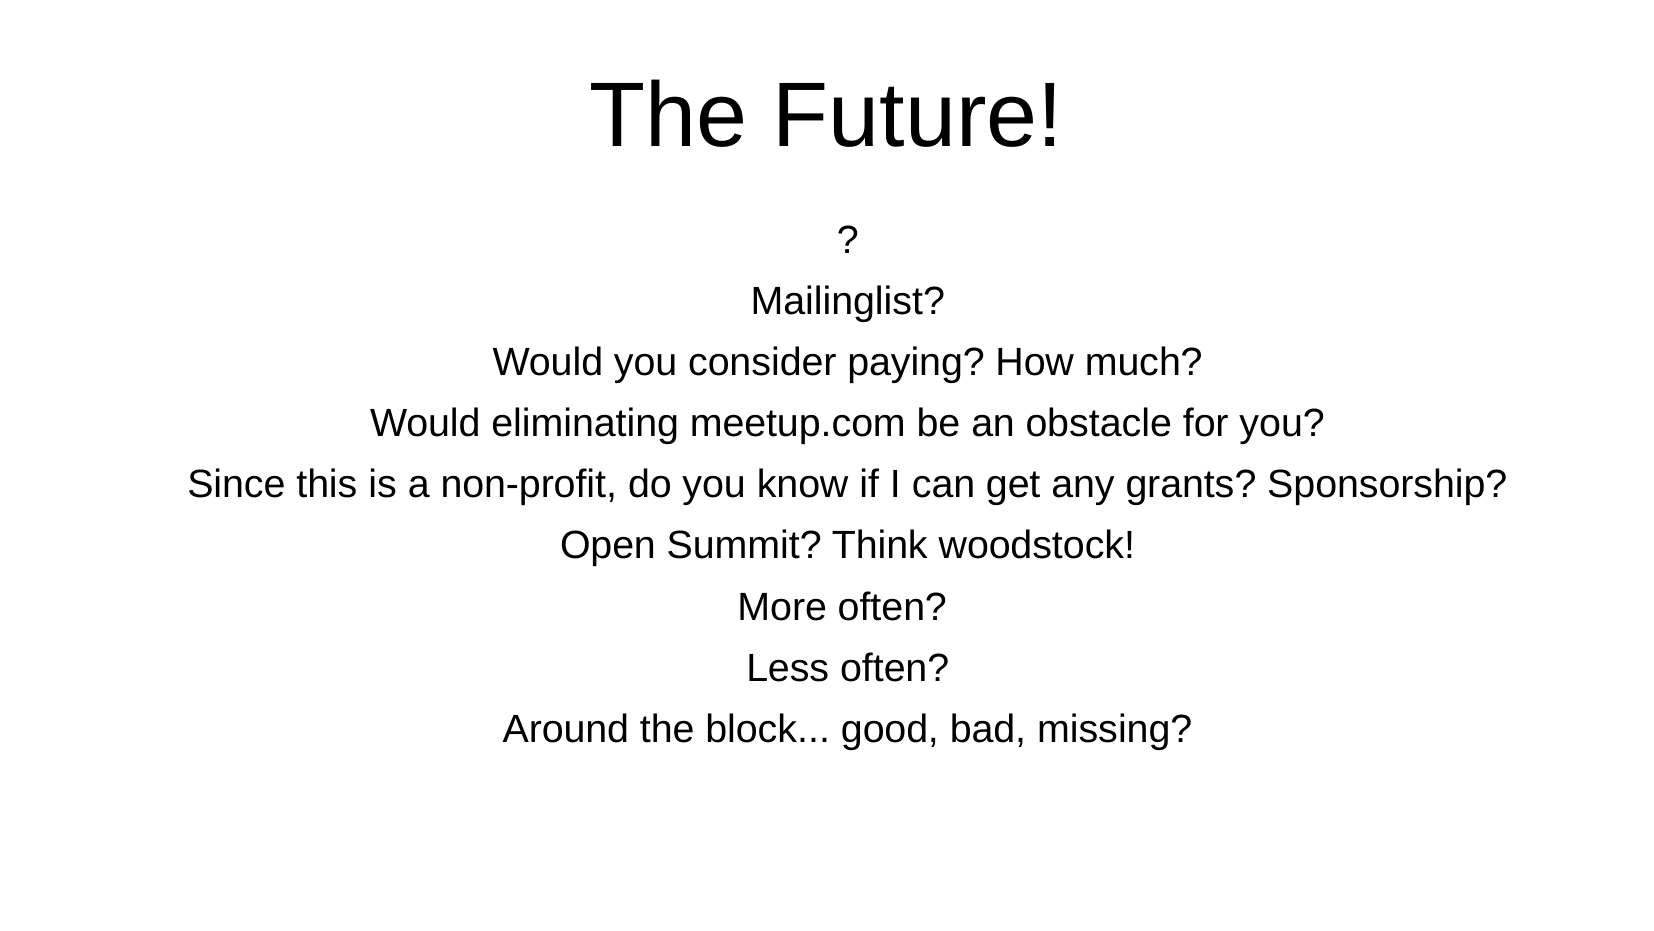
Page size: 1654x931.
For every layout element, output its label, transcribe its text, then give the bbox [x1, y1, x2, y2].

list ? Mailinglist? Would you consider paying? How much? Would eliminating meetup.com be an obstacle for you? Since this is a non-profit, do you know if I can get any grants? Sponsorship? Open Summit? Think woodstock! More often? Less often? Around the block... good, bad, missing? [82, 217, 1571, 758]
title The Future! [82, 37, 1571, 193]
